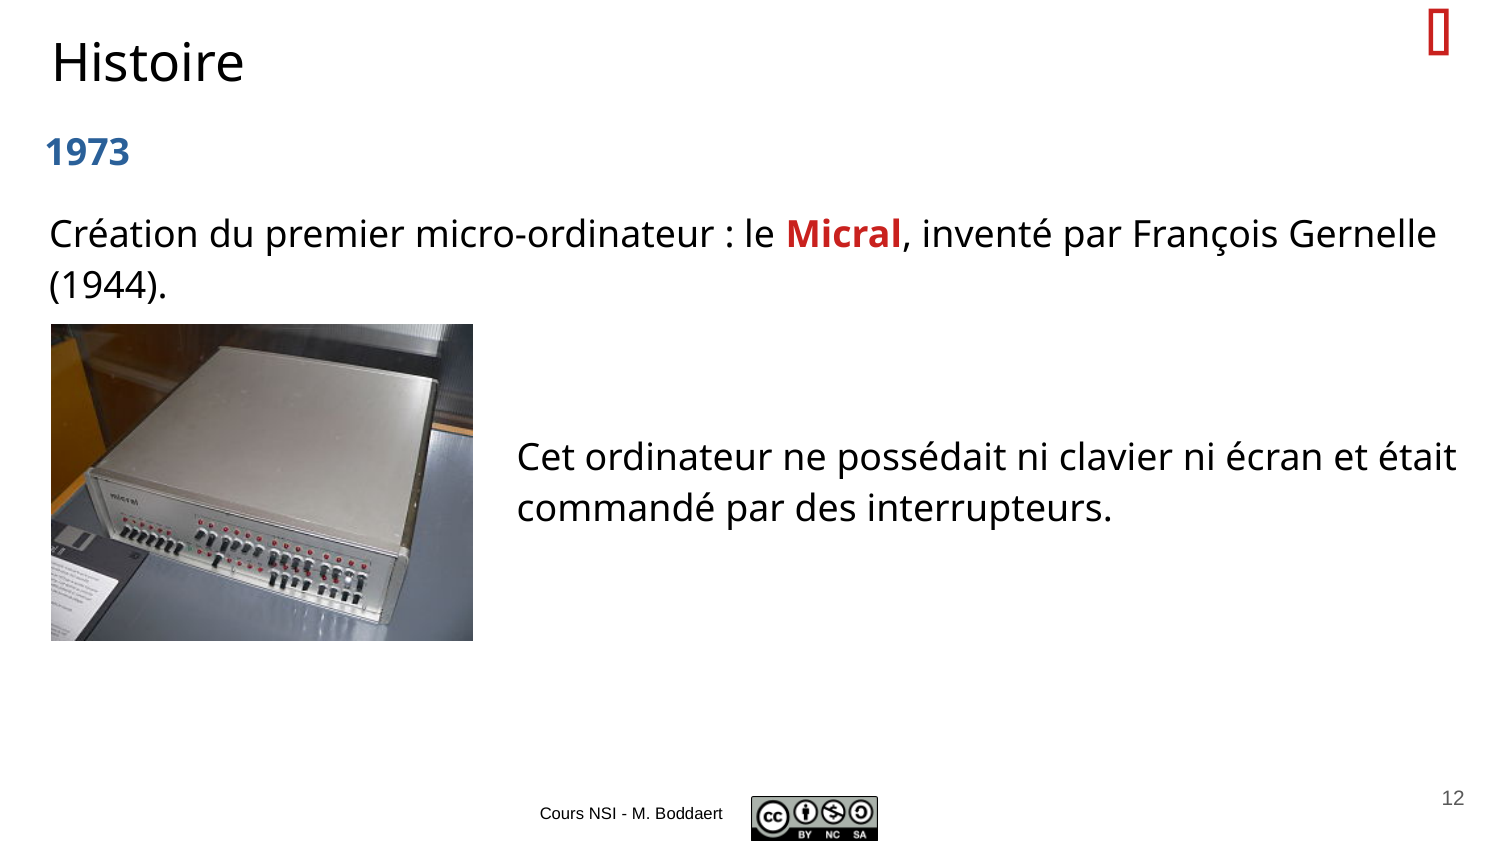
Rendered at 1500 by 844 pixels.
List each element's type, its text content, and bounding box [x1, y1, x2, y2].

picture [751, 796, 878, 841]
title Histoire [51, 13, 1449, 108]
text_box Création du premier micro-ordinateur : le Micral, inventé par François Gernelle (1944). [34, 200, 1500, 303]
picture [51, 324, 473, 641]
text_box  [1412, 0, 1500, 90]
text_box 1973 [29, 120, 1477, 178]
slide_number <numéro> [1389, 764, 1480, 830]
text_box Cet ordinateur ne possédait ni clavier ni écran et était commandé par des interrupteurs. [501, 422, 1500, 532]
